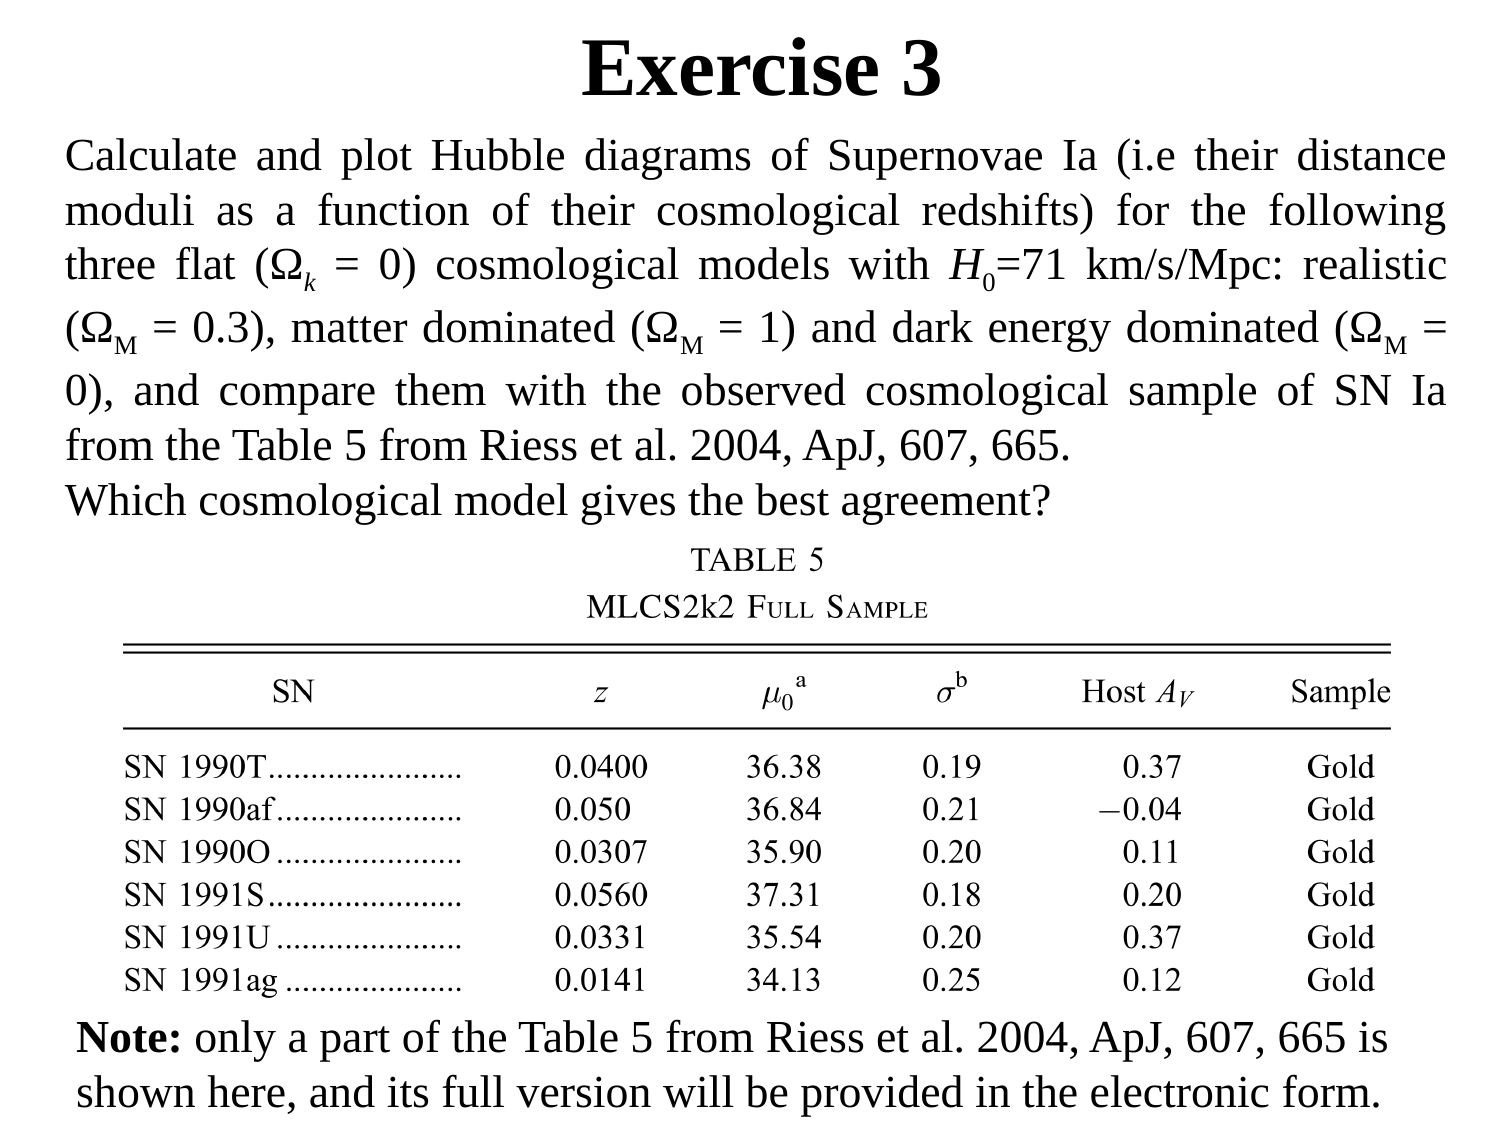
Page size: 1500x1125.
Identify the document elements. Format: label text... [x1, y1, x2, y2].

title Exercise 3 [87, 19, 1438, 105]
picture [123, 547, 1391, 998]
list Note: only a part of the Table 5 from Riess et al. 2004, ApJ, 607, 665 is shown here, and its full version will be provided in the electronic form. [61, 999, 1446, 1120]
text_box Calculate and plot Hubble diagrams of Supernovae Ia (i.e their distance moduli as a function of their cosmological redshifts) for the following three flat (Ωk = 0) cosmological models with H0=71 km/s/Mpc: realistic (ΩM = 0.3), matter dominated (ΩM = 1) and dark energy dominated (ΩM = 0), and compare them with the observed cosmological sample of SN Ia from the Table 5 from Riess et al. 2004, ApJ, 607, 665. Which cosmological model gives the best agreement? [49, 116, 1463, 532]
